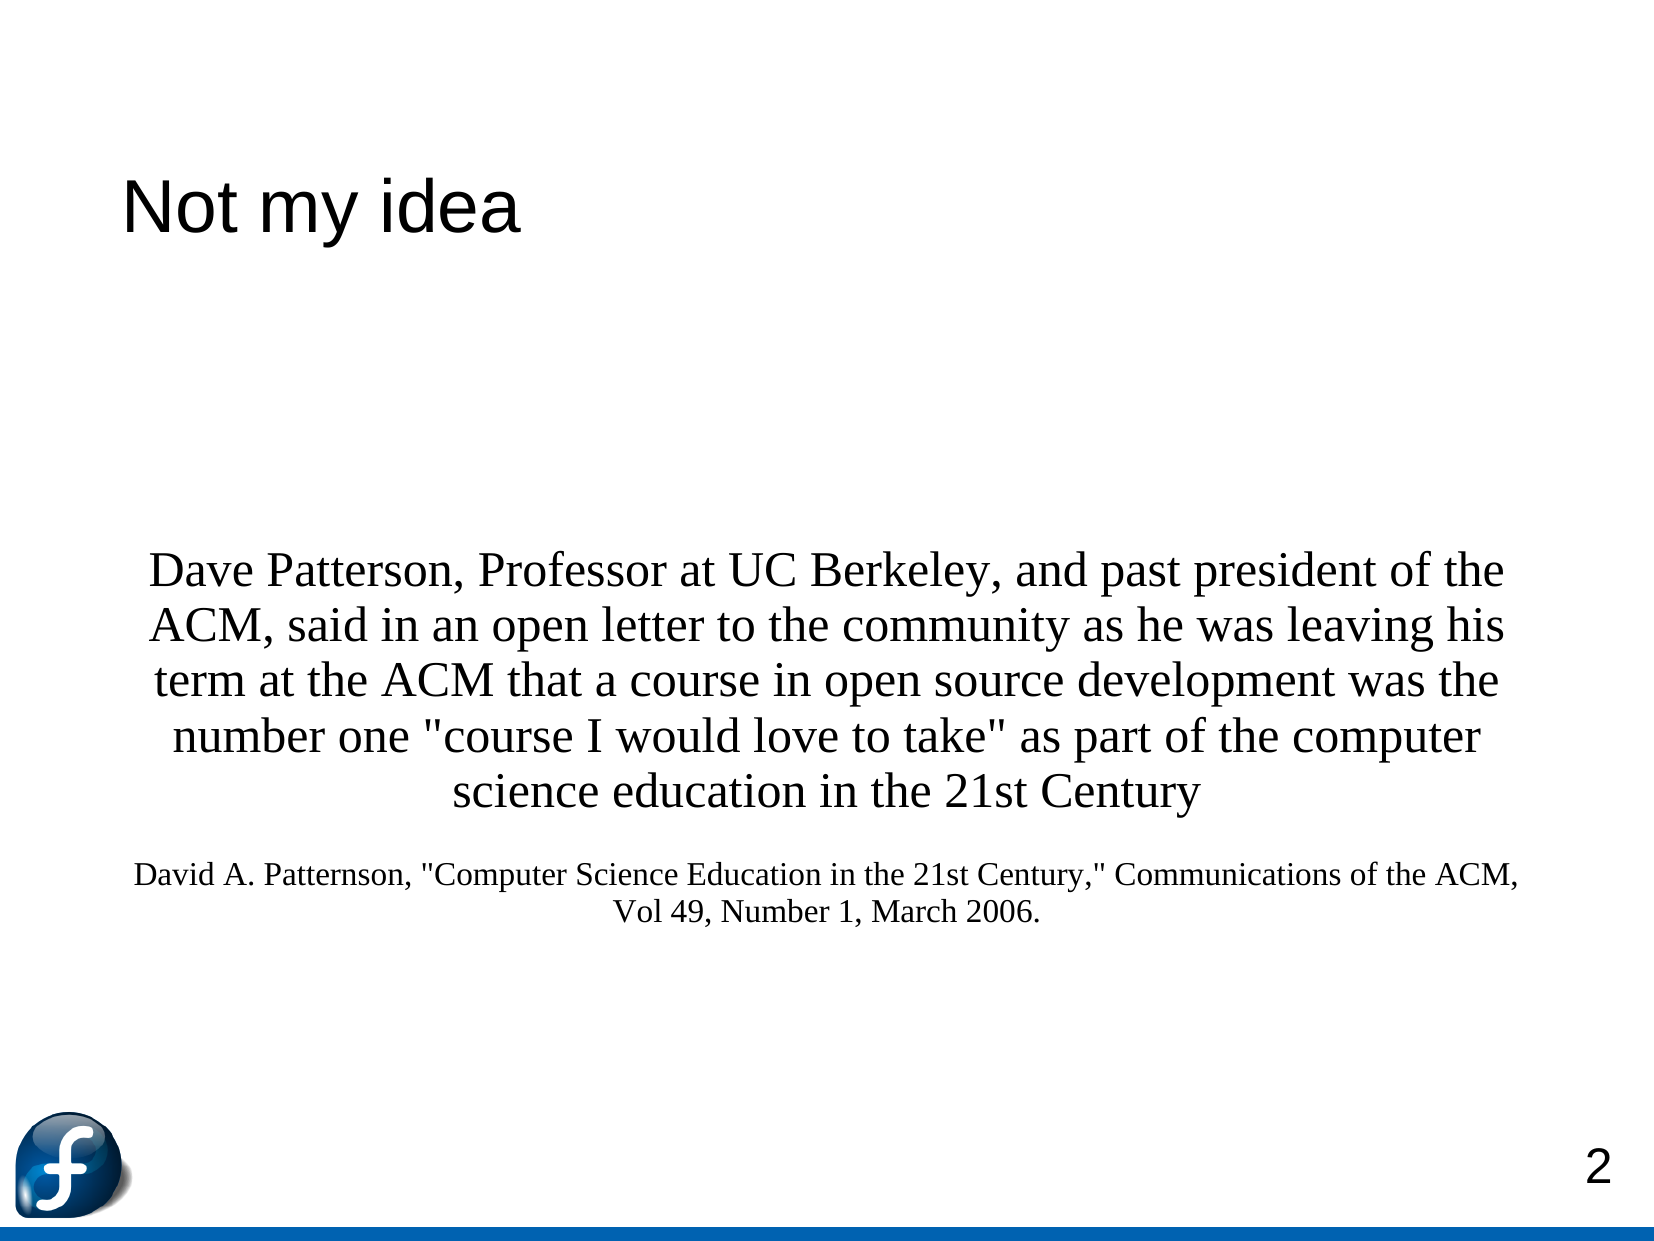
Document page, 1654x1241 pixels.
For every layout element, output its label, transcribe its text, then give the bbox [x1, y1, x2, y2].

subtitle Dave Patterson, Professor at UC Berkeley, and past president of the ACM, said in an open letter to the community as he was leaving his term at the ACM that a course in open source development was the number one "course I would love to take" as part of the computer science education in the 21st Century David A. Patternson, "Computer Science Education in the 21st Century," Communications of the ACM, Vol 49, Number 1, March 2006. [121, 344, 1533, 1127]
text_box <number> [1384, 1137, 1613, 1201]
title Not my idea [121, 102, 1533, 311]
picture [11, 1105, 133, 1227]
